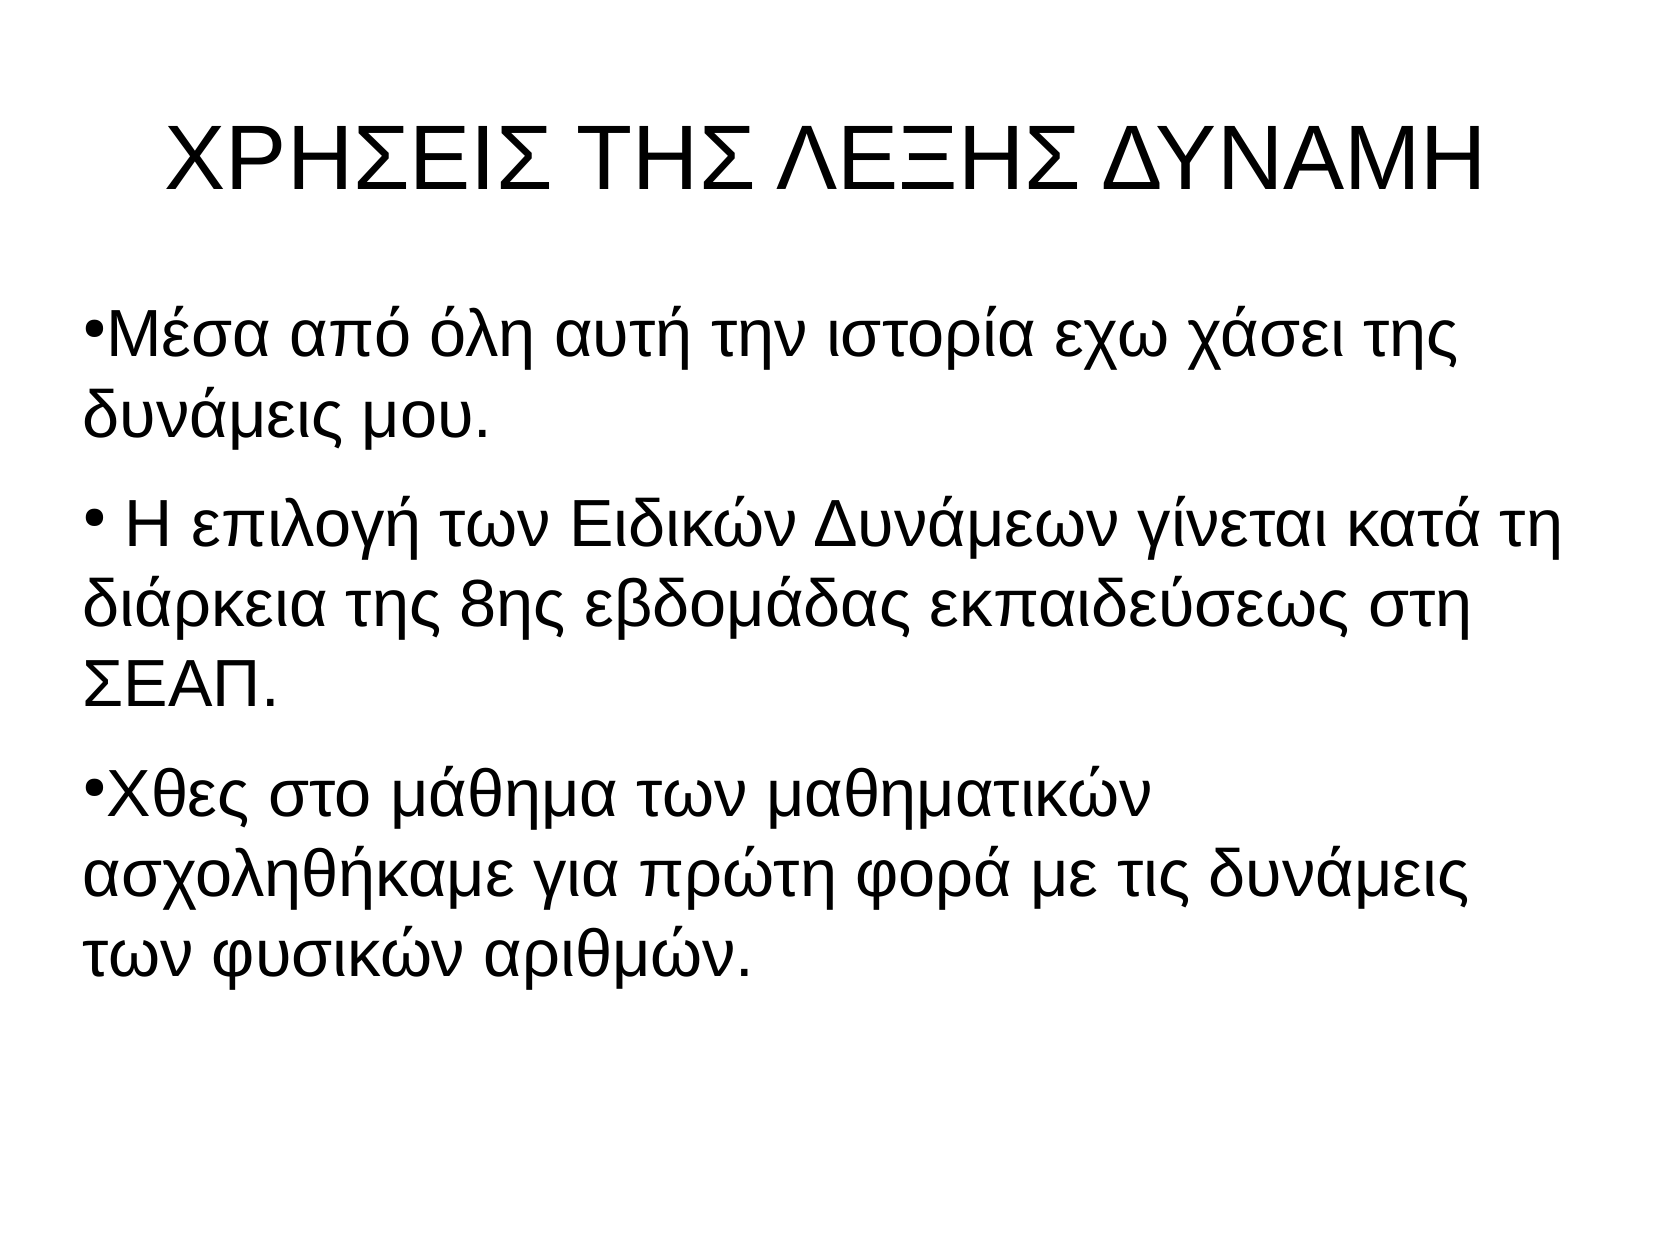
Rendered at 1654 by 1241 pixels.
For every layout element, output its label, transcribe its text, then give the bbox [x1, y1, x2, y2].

title ΧΡΗΣΕΙΣ ΤΗΣ ΛΕΞΗΣ ΔΥΝΑΜΗ [82, 49, 1571, 257]
text_box [147, 738, 178, 810]
list Μέσα από όλη αυτή την ιστορία εχω χάσει της δυνάμεις μου. Η επιλογή των Ειδικών Δυνάμεων γίνεται κατά τη διάρκεια της 8ης εβδομάδας εκπαιδεύσεως στη ΣΕΑΠ. Χθες στο μάθημα των μαθηματικών ασχοληθήκαμε για πρώτη φορά με τις δυνάμεις των φυσικών αριθμών. [82, 290, 1571, 1010]
